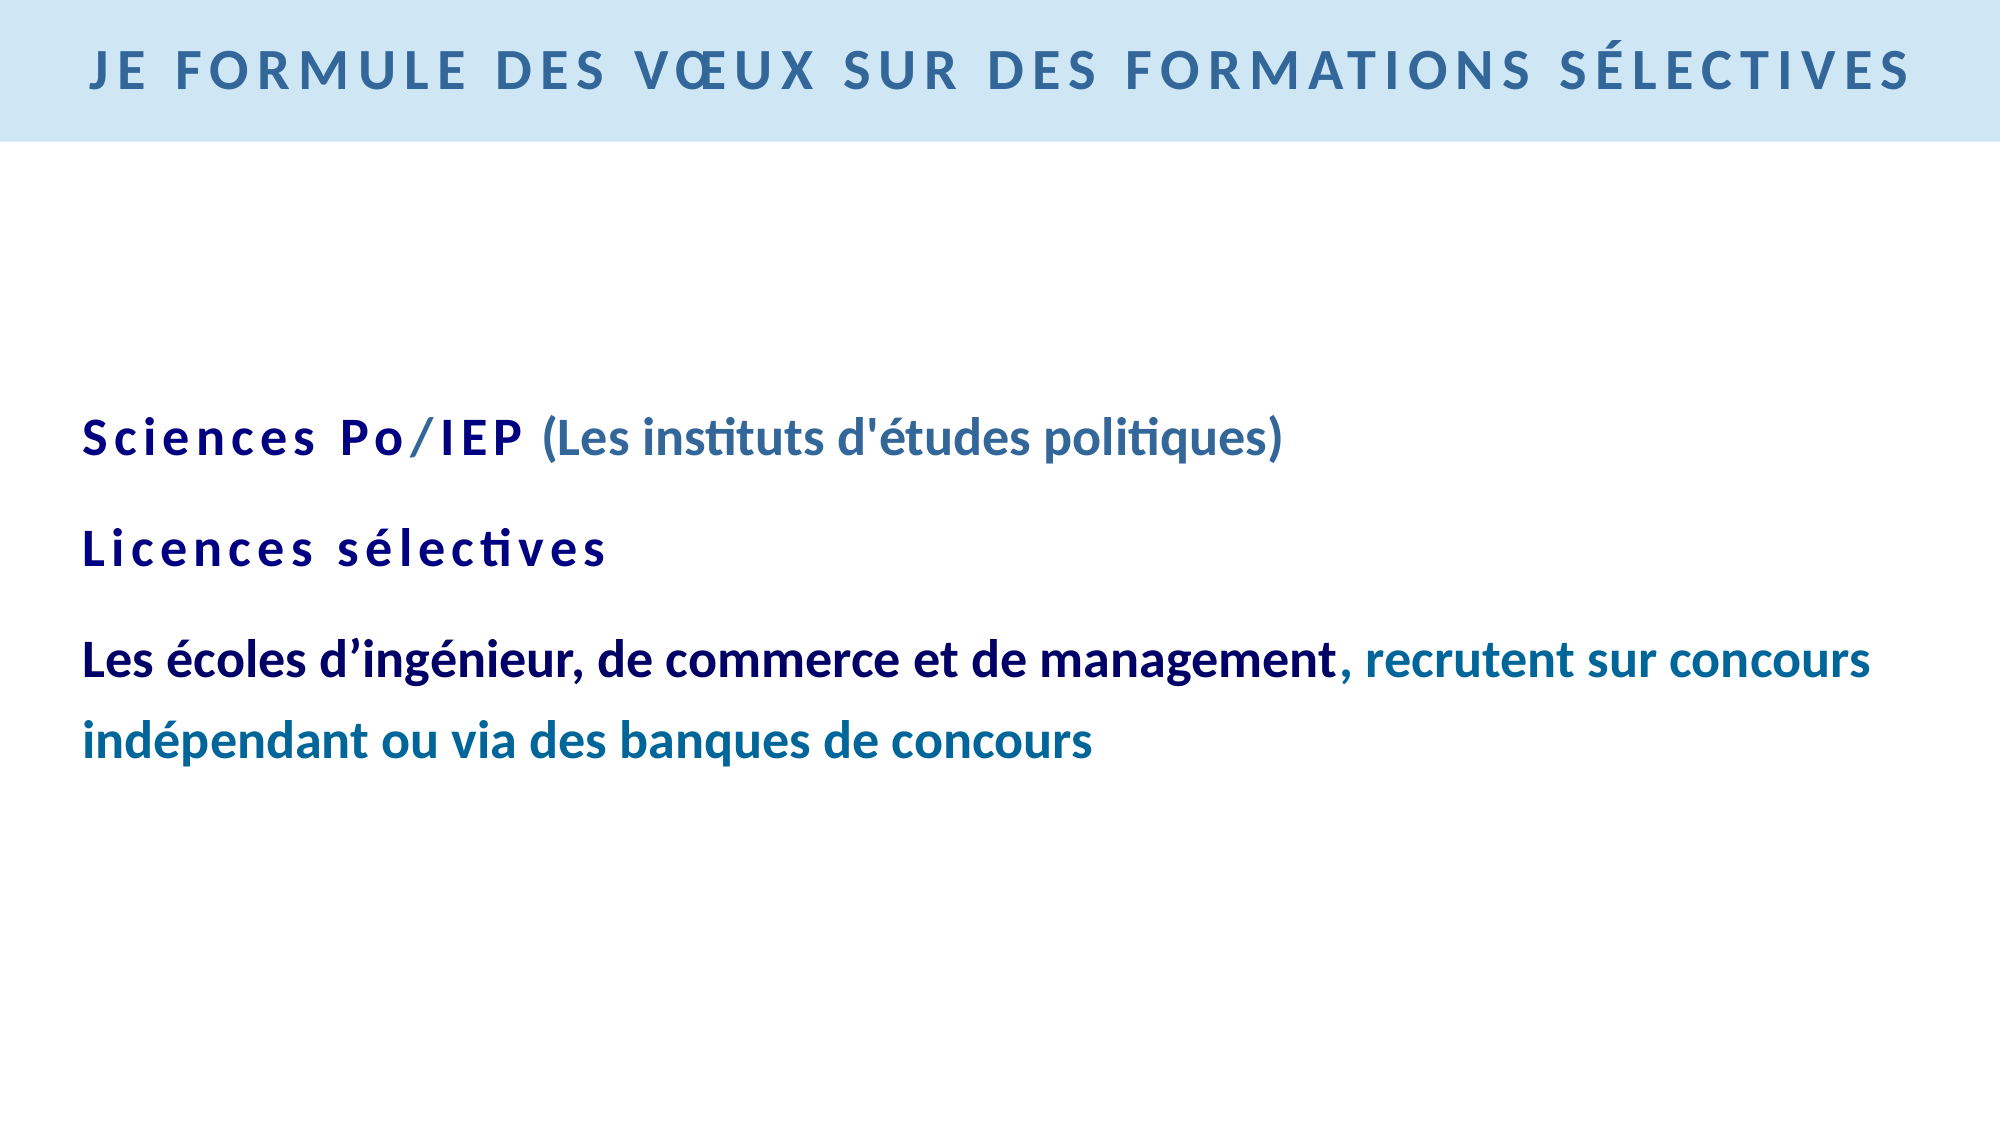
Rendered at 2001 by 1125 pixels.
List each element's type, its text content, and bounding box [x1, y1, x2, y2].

title JE FORMULE DES VŒUX SUR DES FORMATIONS SÉLECTIVES [0, 0, 2000, 142]
list Sciences Po/IEP (Les instituts d'études politiques) Licences sélectives Les écoles d’ingénieur, de commerce et de management, recrutent sur concours indépendant ou via des banques de concours [82, 283, 1902, 875]
